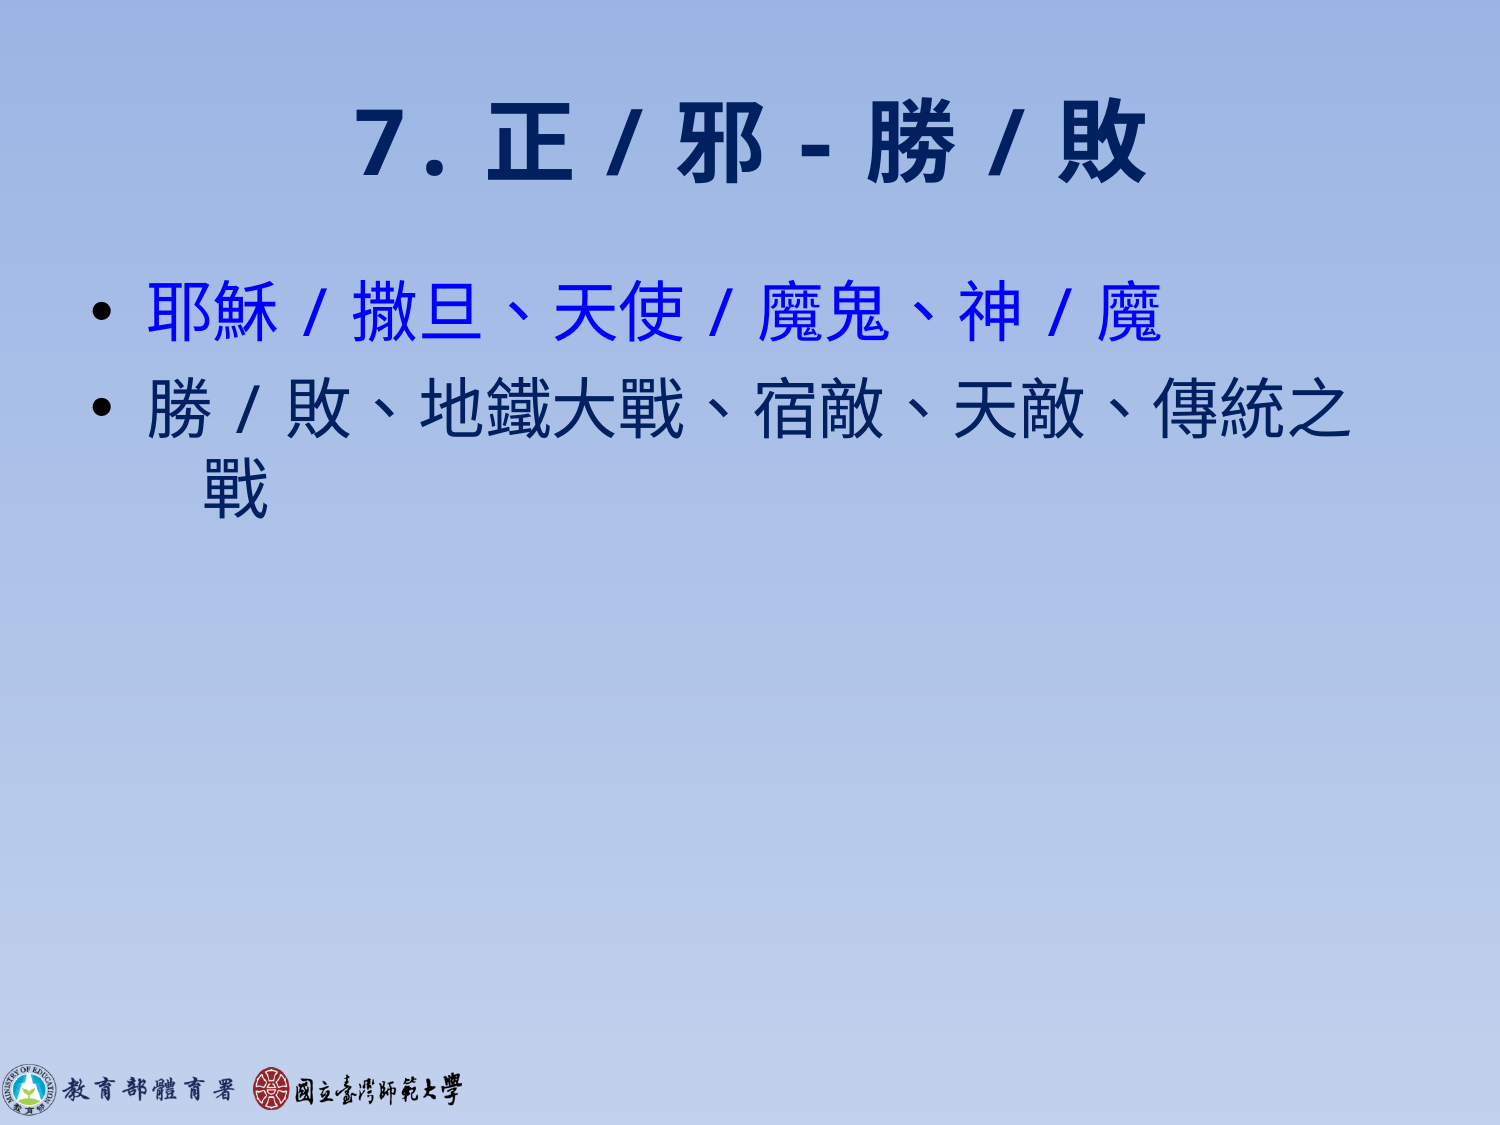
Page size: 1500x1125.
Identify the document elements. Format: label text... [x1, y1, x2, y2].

title 7.正/邪-勝/敗 [75, 45, 1426, 233]
list 耶穌/撒旦、天使/魔鬼、神/魔 勝/敗、地鐵大戰、宿敵、天敵、傳統之戰 [75, 262, 1426, 1005]
